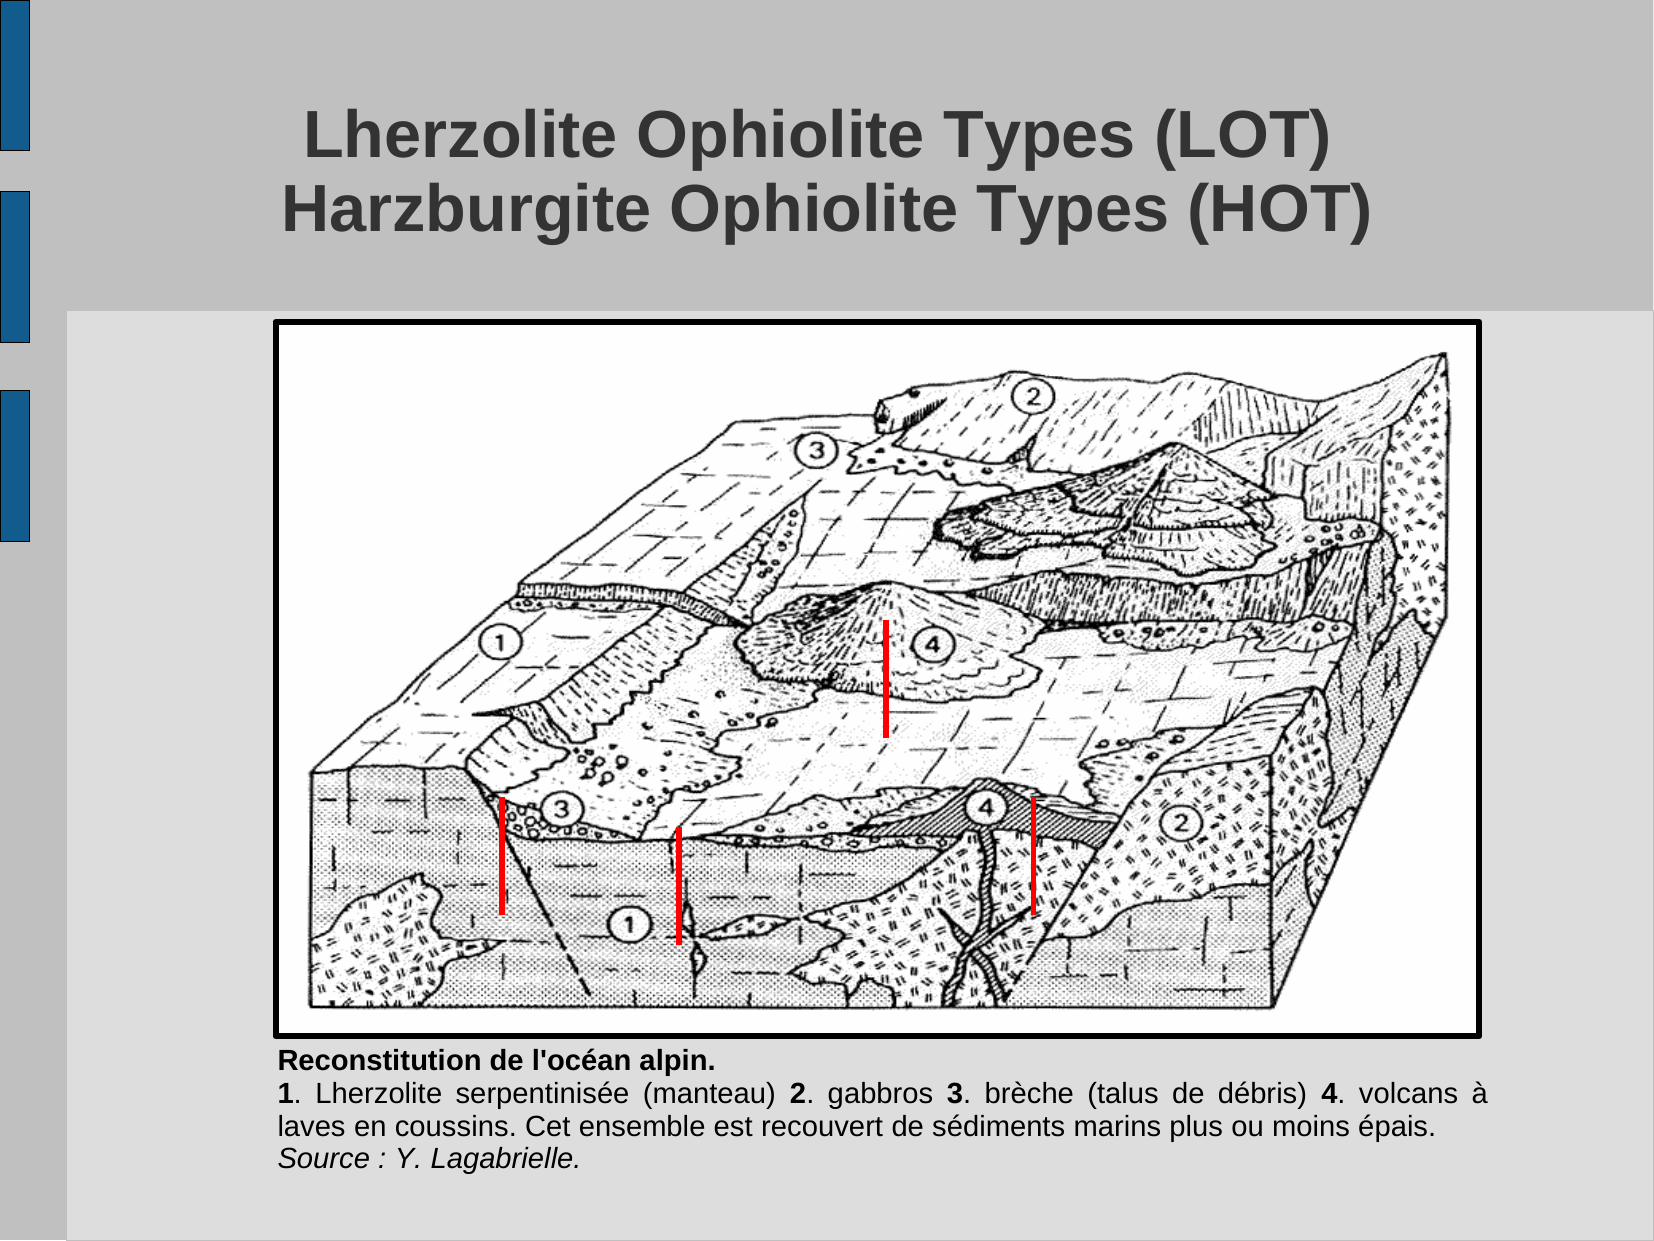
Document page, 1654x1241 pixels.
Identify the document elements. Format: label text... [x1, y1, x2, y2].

title Lherzolite Ophiolite Types (LOT) Harzburgite Ophiolite Types (HOT) [121, 91, 1534, 299]
picture [278, 324, 1477, 1011]
text_box Reconstitution de l'océan alpin. 1. Lherzolite serpentinisée (manteau) 2. gabbros 3. brèche (talus de débris) 4. volcans à laves en coussins. Cet ensemble est recouvert de sédiments marins plus ou moins épais. Source : Y. Lagabrielle. [277, 1011, 1489, 1178]
